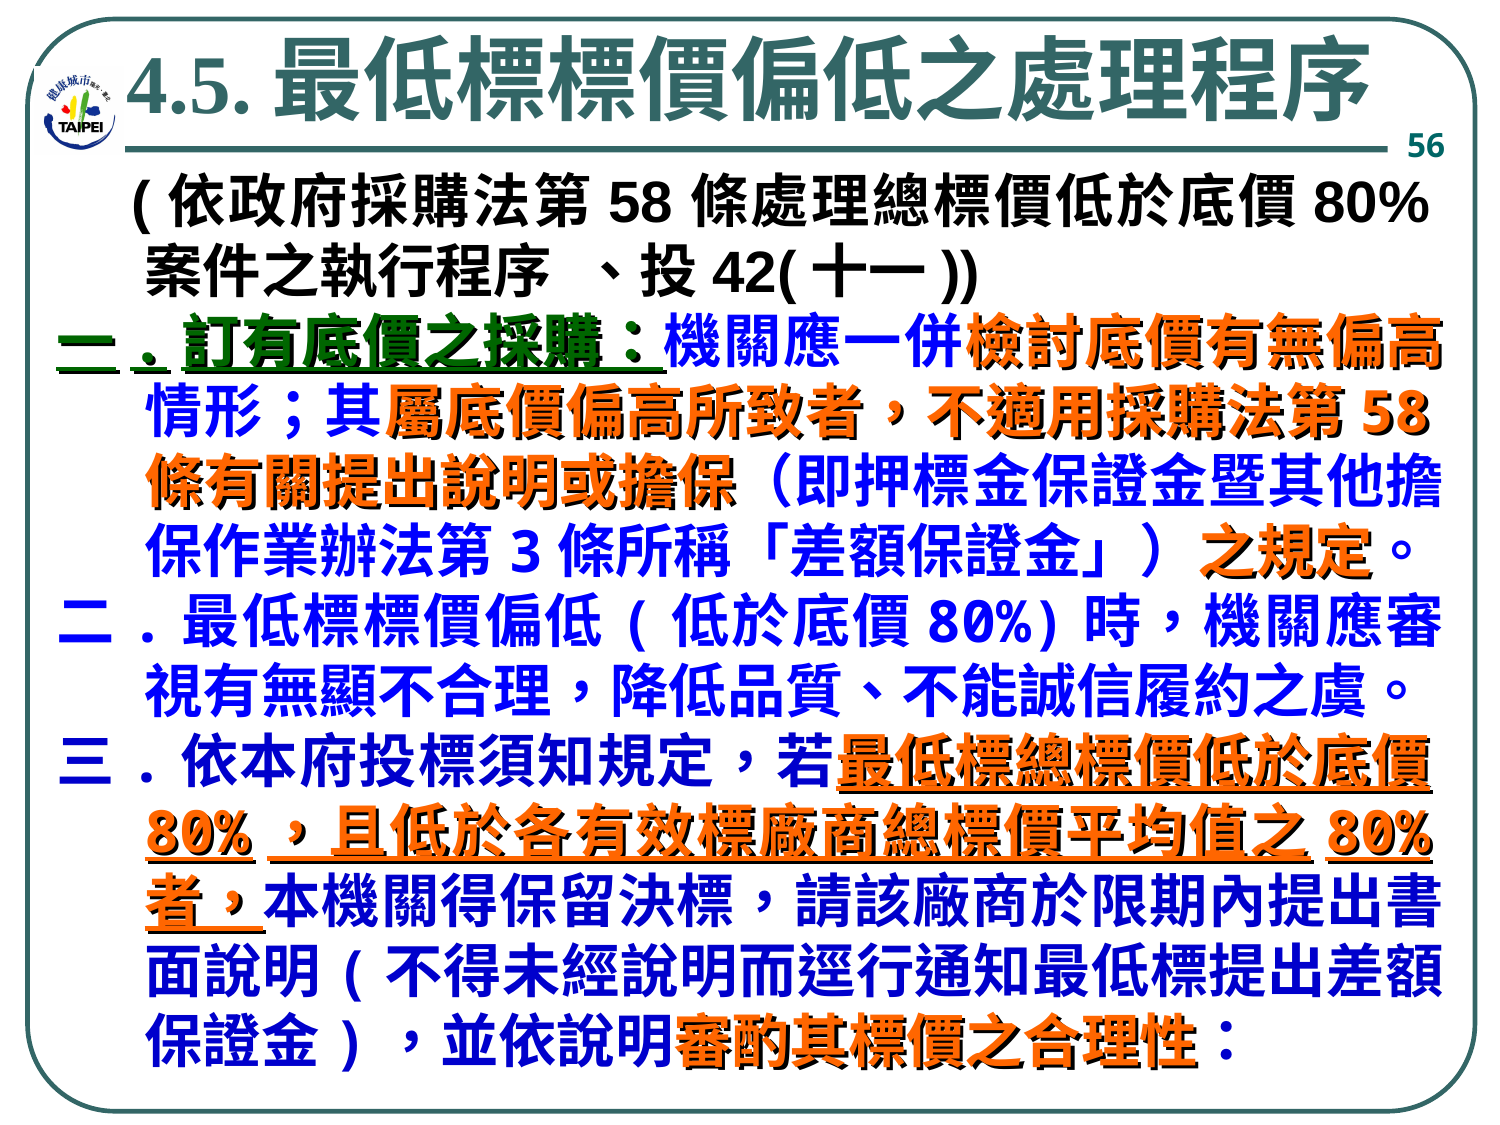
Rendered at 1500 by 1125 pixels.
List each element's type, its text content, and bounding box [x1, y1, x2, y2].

text_box (依政府採購法第58條處理總標價低於底價80%案件之執行程序 、投42(十一)) 一.訂有底價之採購：機關應一併檢討底價有無偏高情形；其屬底價偏高所致者，不適用採購法第58條有關提出說明或擔保（即押標金保證金暨其他擔保作業辦法第3條所稱「差額保證金」）之規定。 二.最低標標價偏低(低於底價80%)時，機關應審視有無顯不合理，降低品質、不能誠信履約之虞。 三.依本府投標須知規定，若最低標總標價低於底價80%，且低於各有效標廠商總標價平均值之80%者，本機關得保留決標，請該廠商於限期內提出書面說明(不得未經說明而逕行通知最低標提出差額保證金)，並依說明審酌其標價之合理性： [41, 156, 1459, 1081]
title 4.5.最低標標價偏低之處理程序 [0, 7, 1500, 140]
